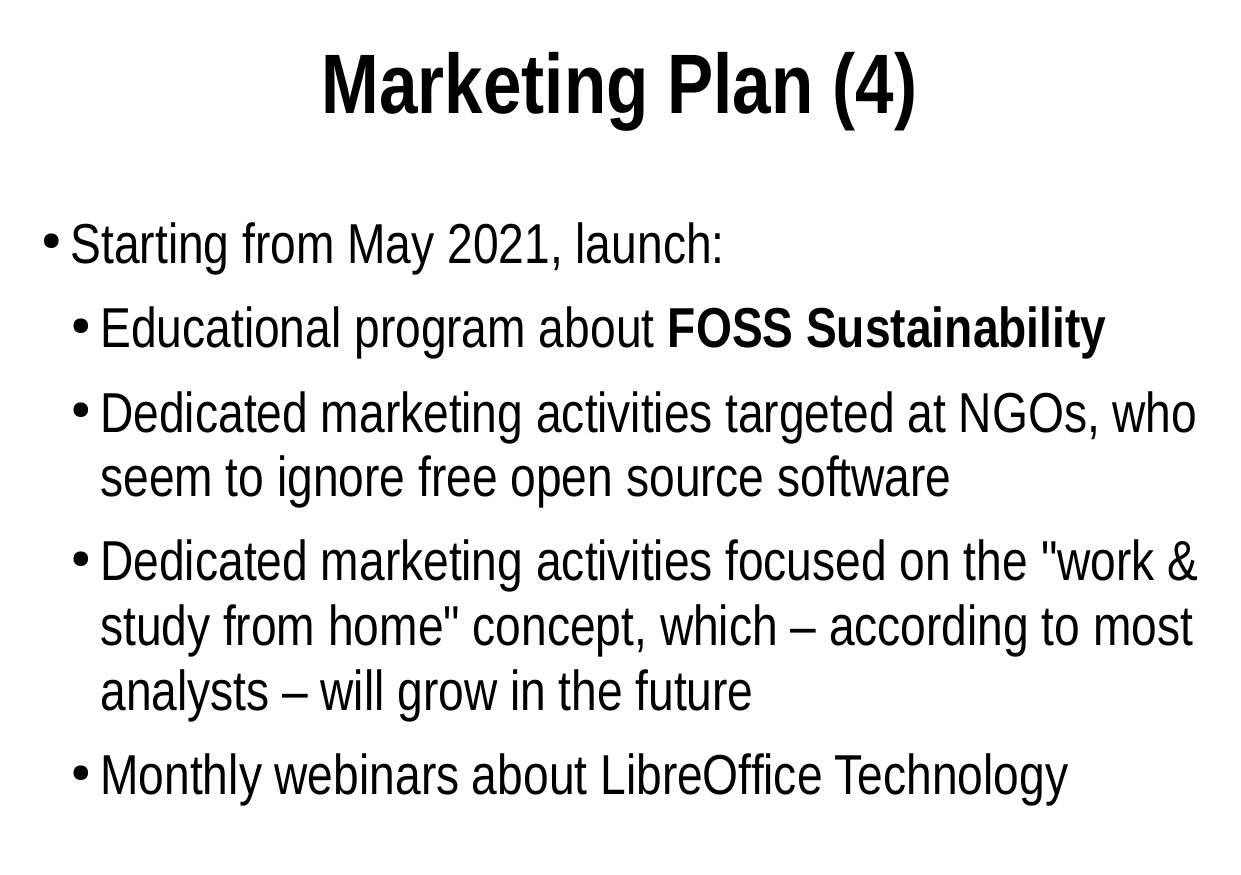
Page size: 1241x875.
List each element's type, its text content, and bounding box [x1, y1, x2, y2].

title Marketing Plan (4) [11, 12, 1229, 155]
list Starting from May 2021, launch: Educational program about FOSS Sustainability Dedicated marketing activities targeted at NGOs, who seem to ignore free open source software Dedicated marketing activities focused on the "work & study from home" concept, which – according to most analysts – will grow in the future Monthly webinars about LibreOffice Technology [11, 210, 1229, 863]
